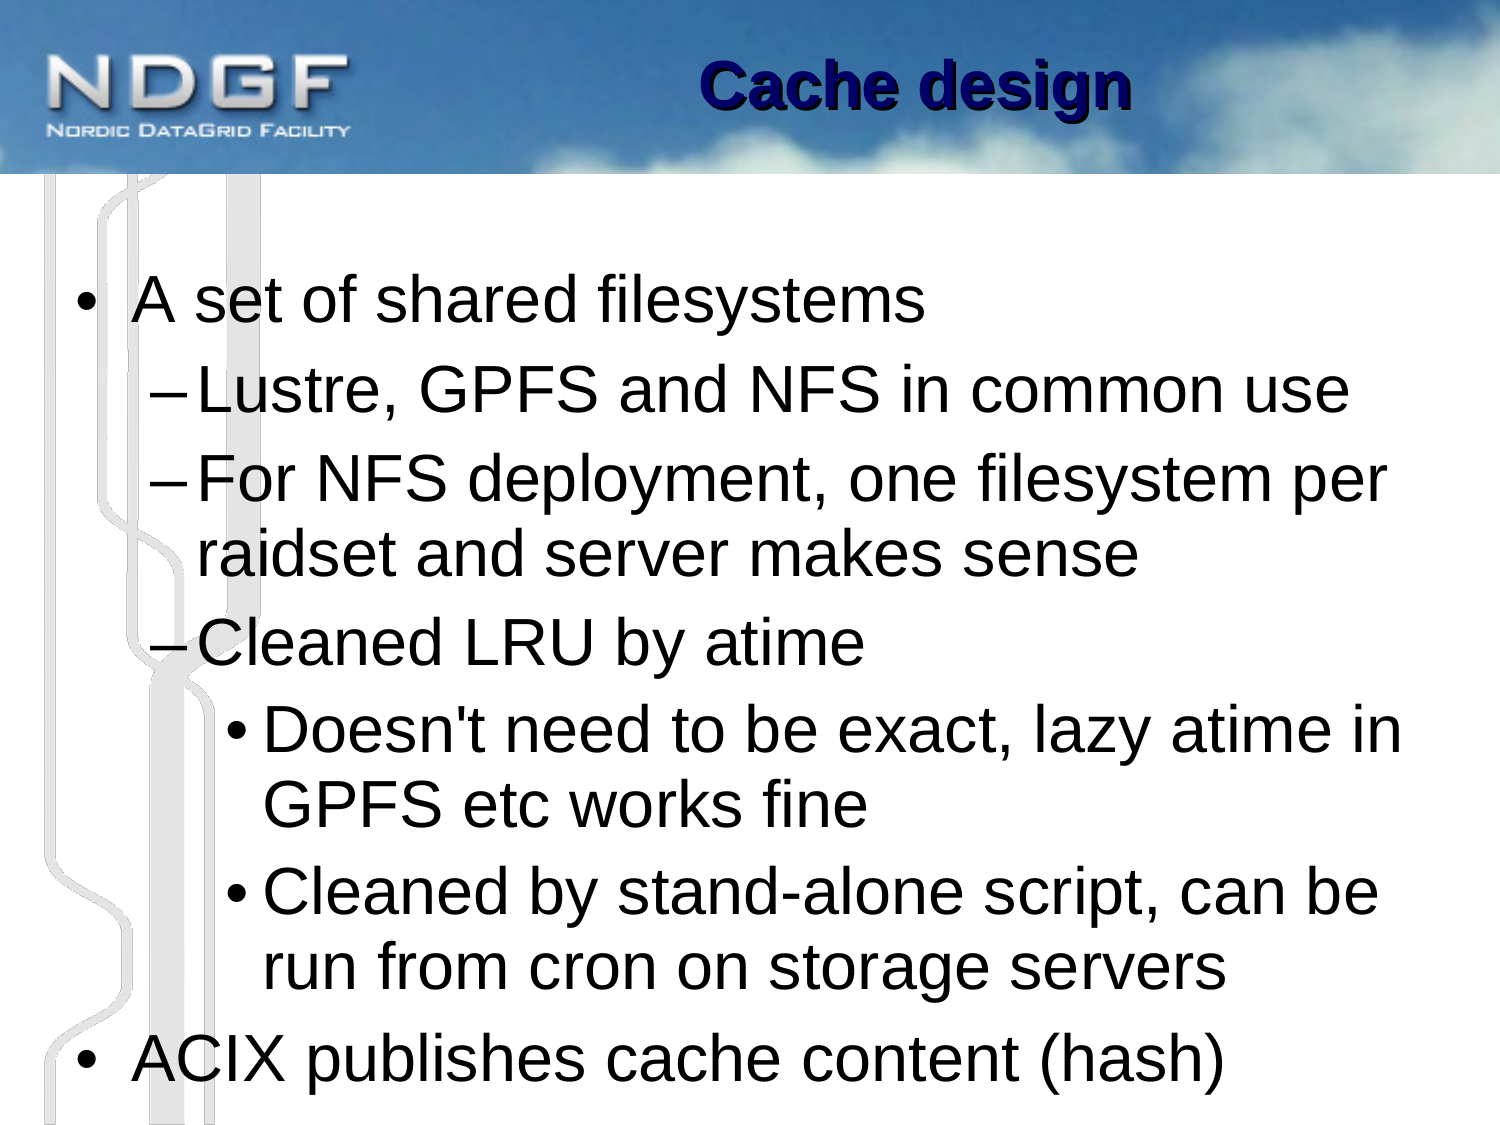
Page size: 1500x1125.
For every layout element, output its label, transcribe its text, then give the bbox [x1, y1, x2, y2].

list A set of shared filesystems Lustre, GPFS and NFS in common use For NFS deployment, one filesystem per raidset and server makes sense Cleaned LRU by atime Doesn't need to be exact, lazy atime in GPFS etc works fine Cleaned by stand-alone script, can be run from cron on storage servers ACIX publishes cache content (hash) [75, 262, 1426, 1096]
picture [0, 0, 1500, 262]
title Cache design [372, 0, 1459, 172]
